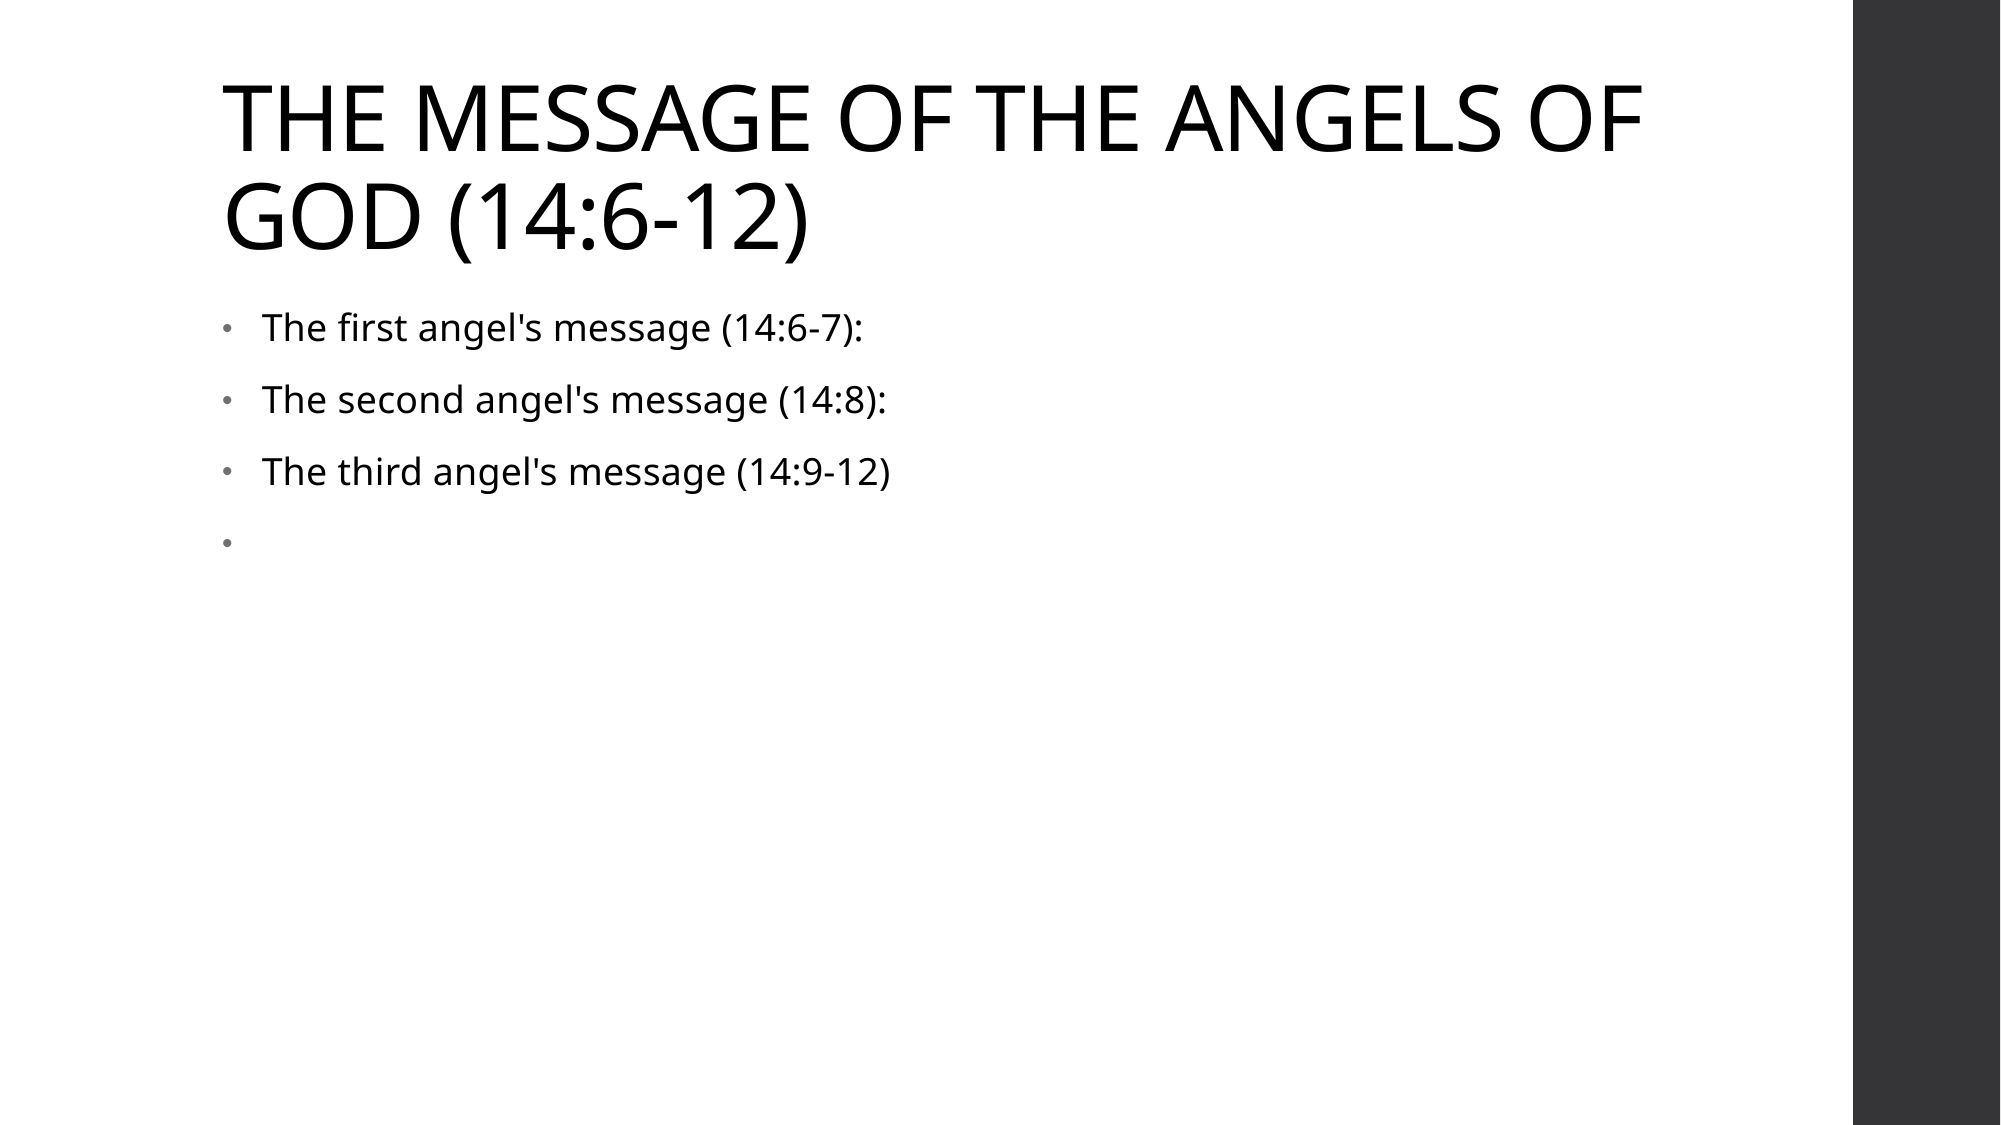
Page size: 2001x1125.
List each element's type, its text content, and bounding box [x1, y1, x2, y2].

title THE MESSAGE OF THE ANGELS OF GOD (14:6-12) [206, 60, 1797, 278]
list The first angel's message (14:6-7): The second angel's message (14:8): The third angel's message (14:9-12) [206, 299, 1617, 1014]
